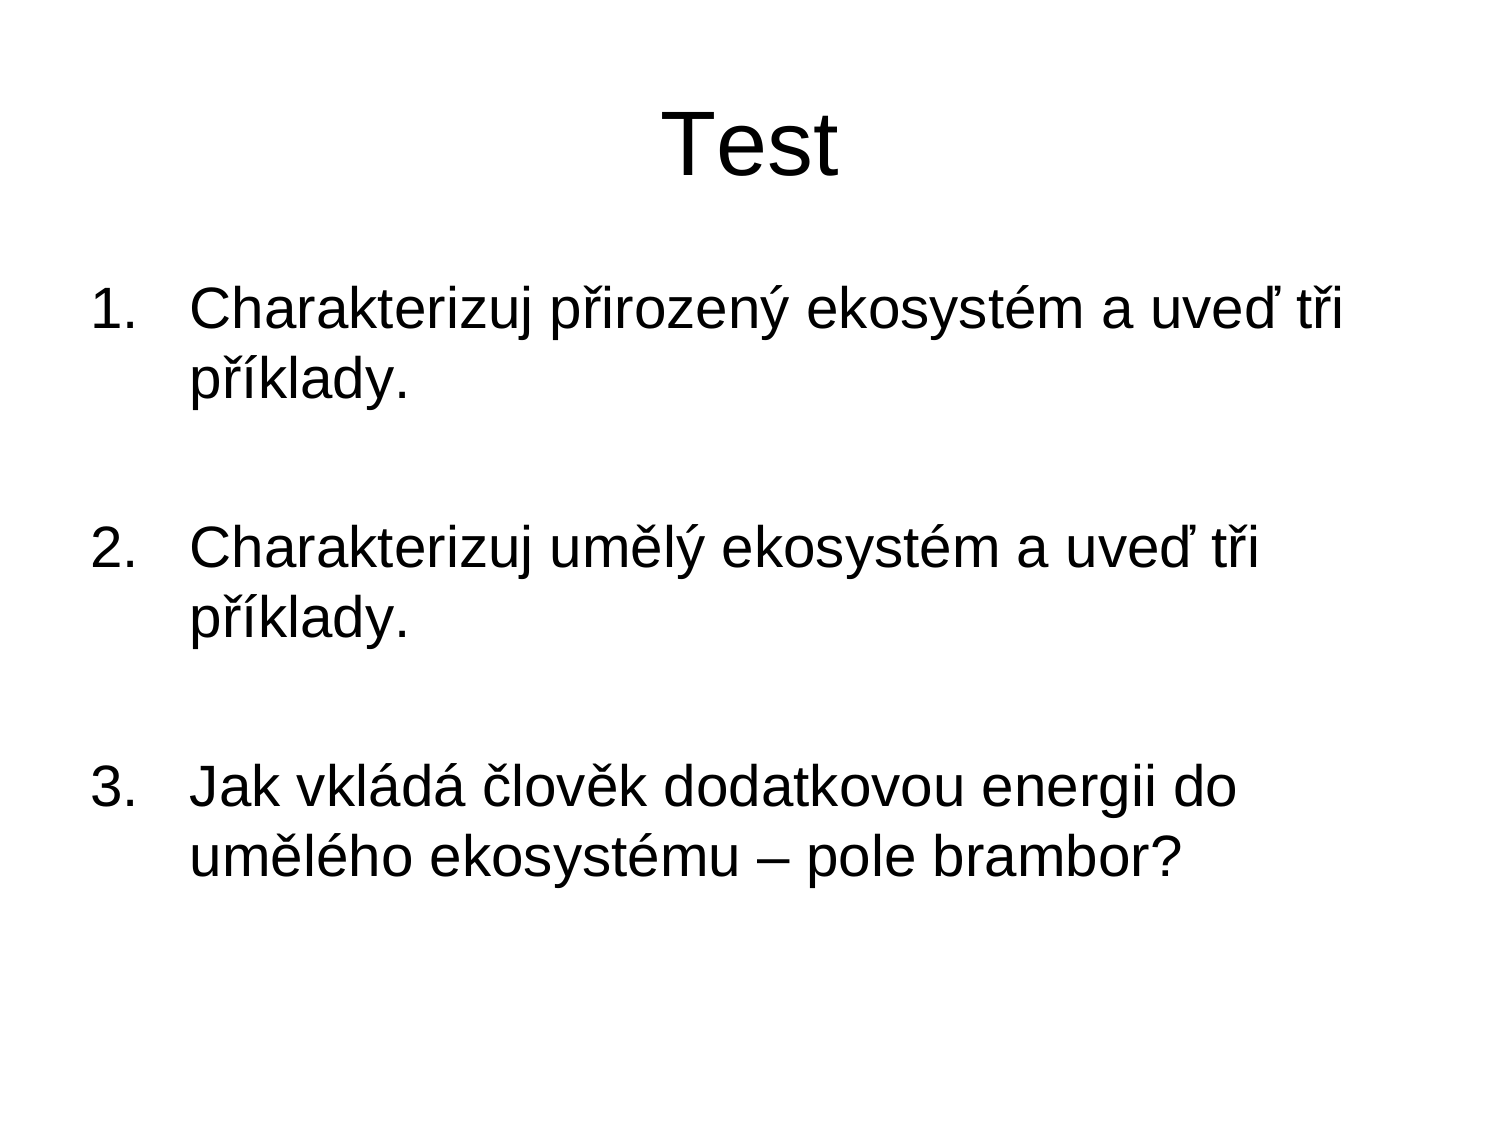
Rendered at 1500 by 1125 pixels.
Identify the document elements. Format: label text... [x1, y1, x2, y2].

list Charakterizuj přirozený ekosystém a uveď tři příklady. Charakterizuj umělý ekosystém a uveď tři příklady. Jak vkládá člověk dodatkovou energii do umělého ekosystému – pole brambor? [75, 262, 1426, 1065]
title Test [75, 45, 1426, 233]
